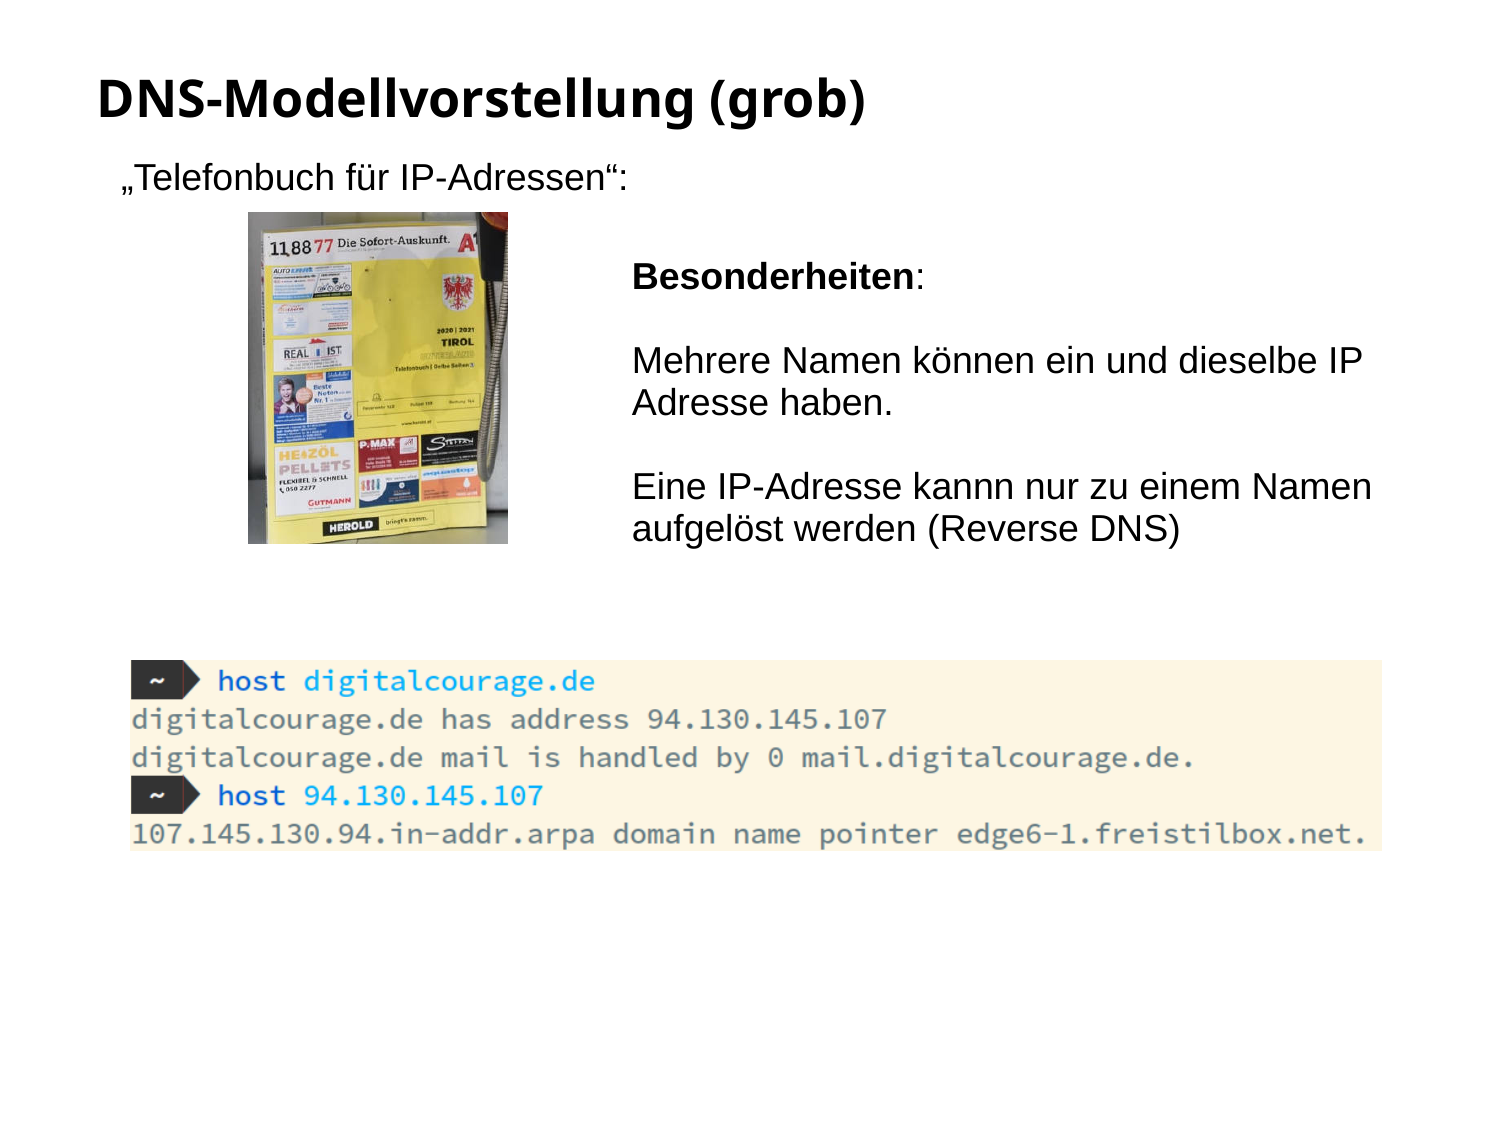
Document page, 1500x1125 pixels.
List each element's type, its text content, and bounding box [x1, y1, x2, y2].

text_box „Telefonbuch für IP-Adressen“: [106, 149, 1063, 710]
text_box Besonderheiten: Mehrere Namen können ein und dieselbe IP Adresse haben. Eine IP-Adresse kannn nur zu einem Namen aufgelöst werden (Reverse DNS) [617, 248, 1406, 557]
picture [248, 212, 508, 544]
picture [130, 660, 1382, 851]
text_box DNS-Modellvorstellung (grob) [81, 58, 1418, 136]
